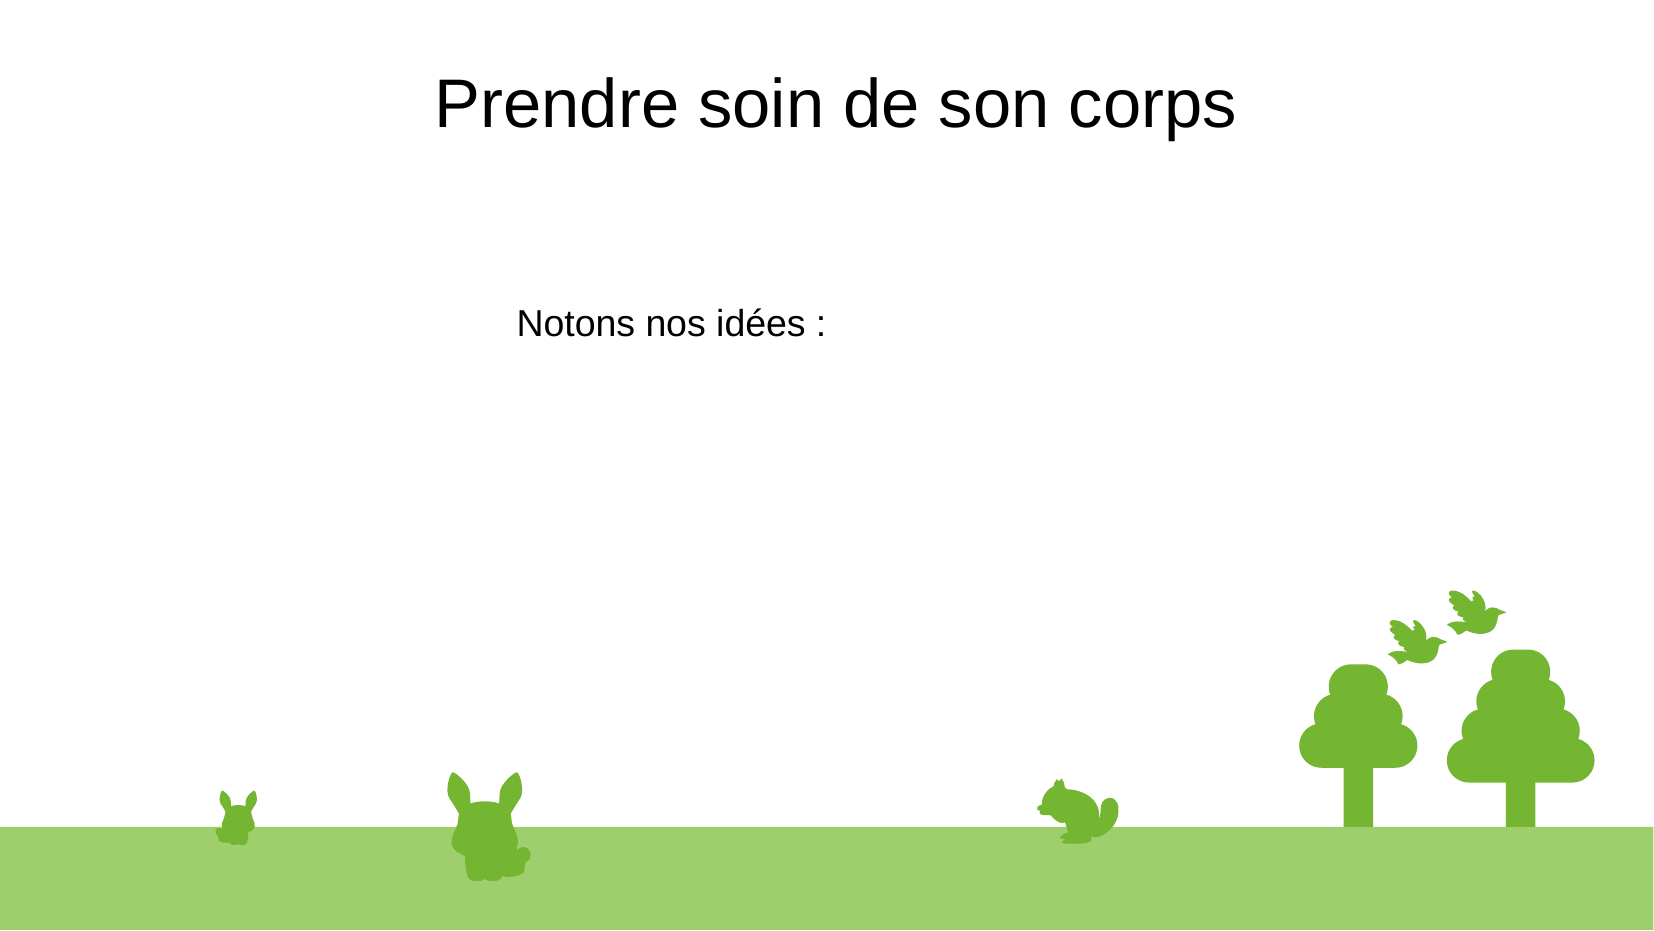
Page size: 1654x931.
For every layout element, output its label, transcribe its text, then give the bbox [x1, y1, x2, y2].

text_box Notons nos idées : [501, 295, 1123, 473]
title Prendre soin de son corps [88, 29, 1565, 178]
